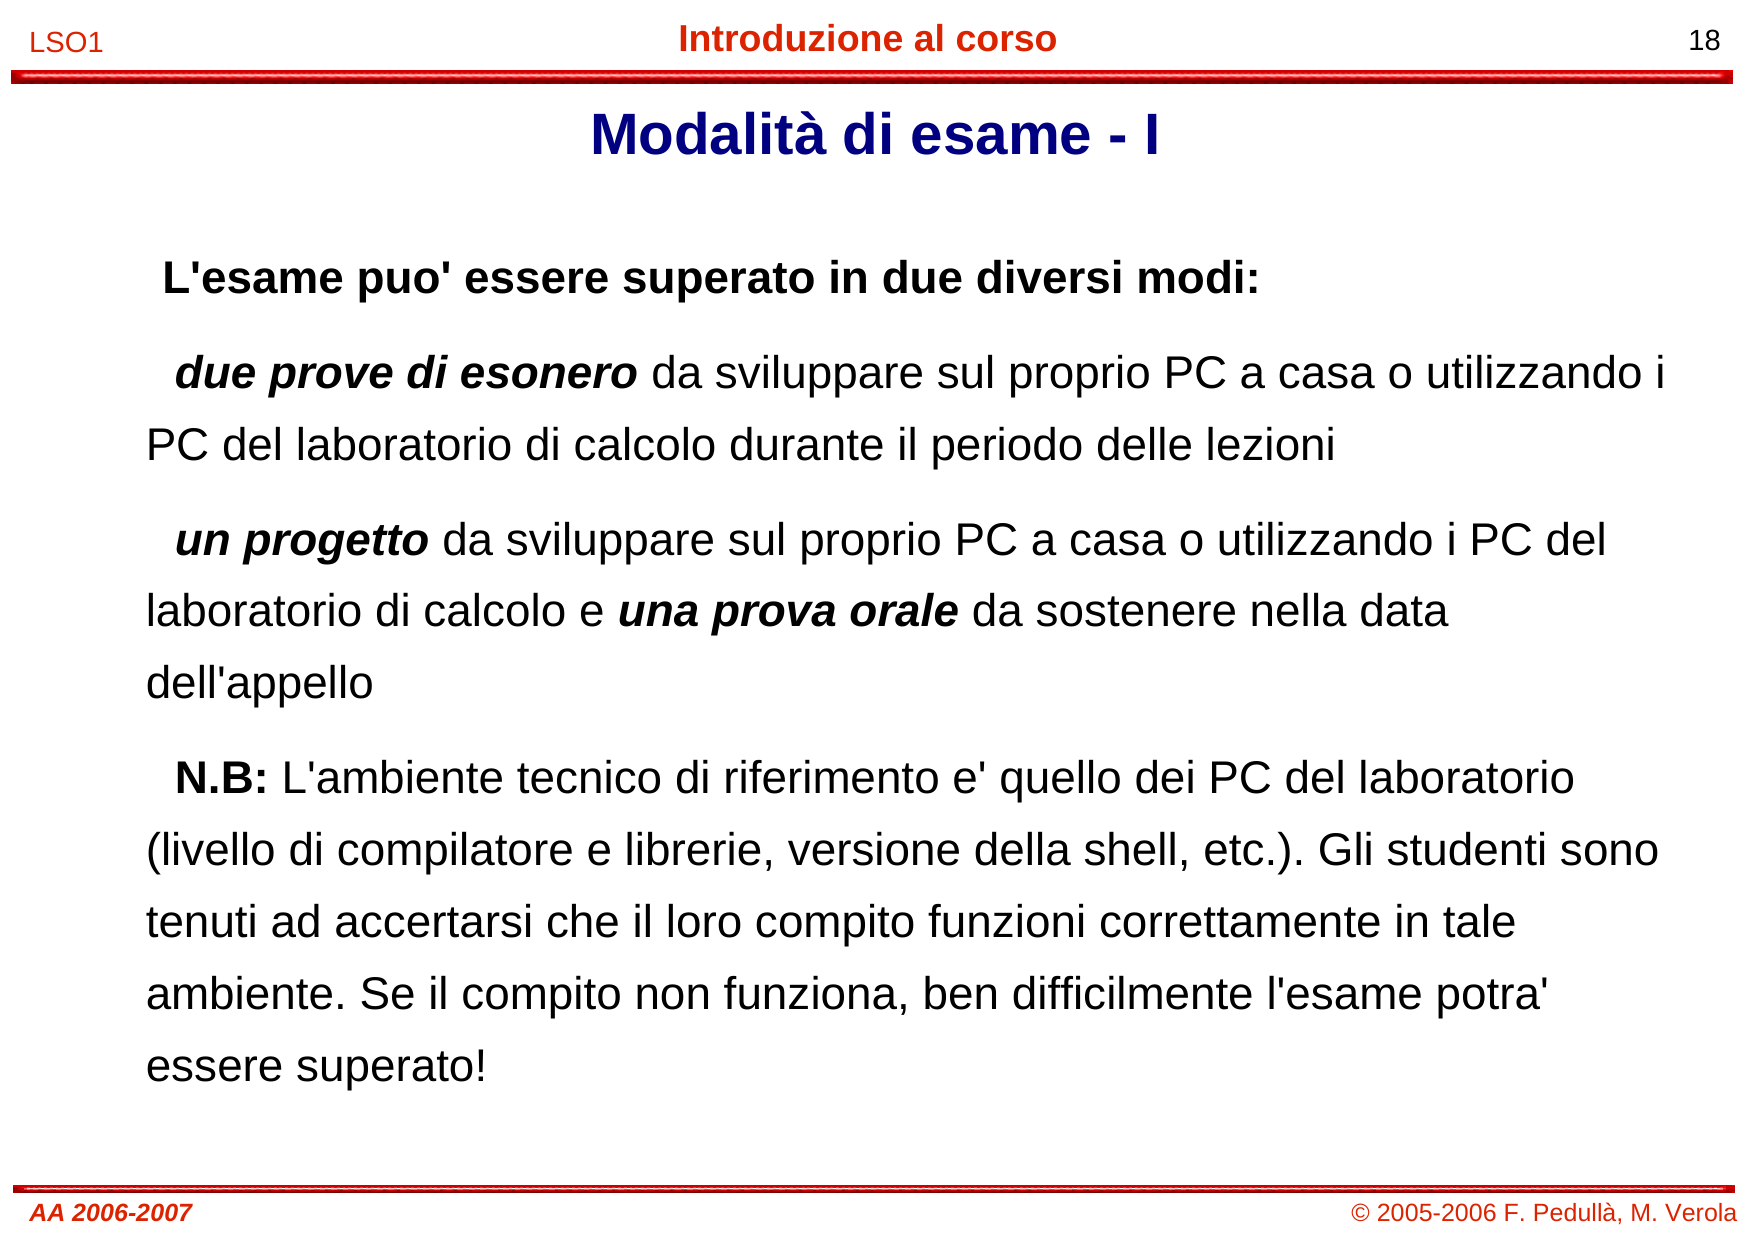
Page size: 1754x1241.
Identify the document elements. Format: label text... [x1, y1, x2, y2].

list L'esame puo' essere superato in due diversi modi: due prove di esonero da sviluppare sul proprio PC a casa o utilizzando i PC del laboratorio di calcolo durante il periodo delle lezioni un progetto da sviluppare sul proprio PC a casa o utilizzando i PC del laboratorio di calcolo e una prova orale da sostenere nella data dell'appello N.B: L'ambiente tecnico di riferimento e' quello dei PC del laboratorio (livello di compilatore e librerie, versione della shell, etc.). Gli studenti sono tenuti ad accertarsi che il loro compito funzioni correttamente in tale ambiente. Se il compito non funziona, ben difficilmente l'esame potra' essere superato! [84, 231, 1676, 1020]
picture [13, 1185, 1735, 1193]
text_box Modalità di esame - I [404, 98, 1348, 187]
picture [11, 70, 1733, 84]
